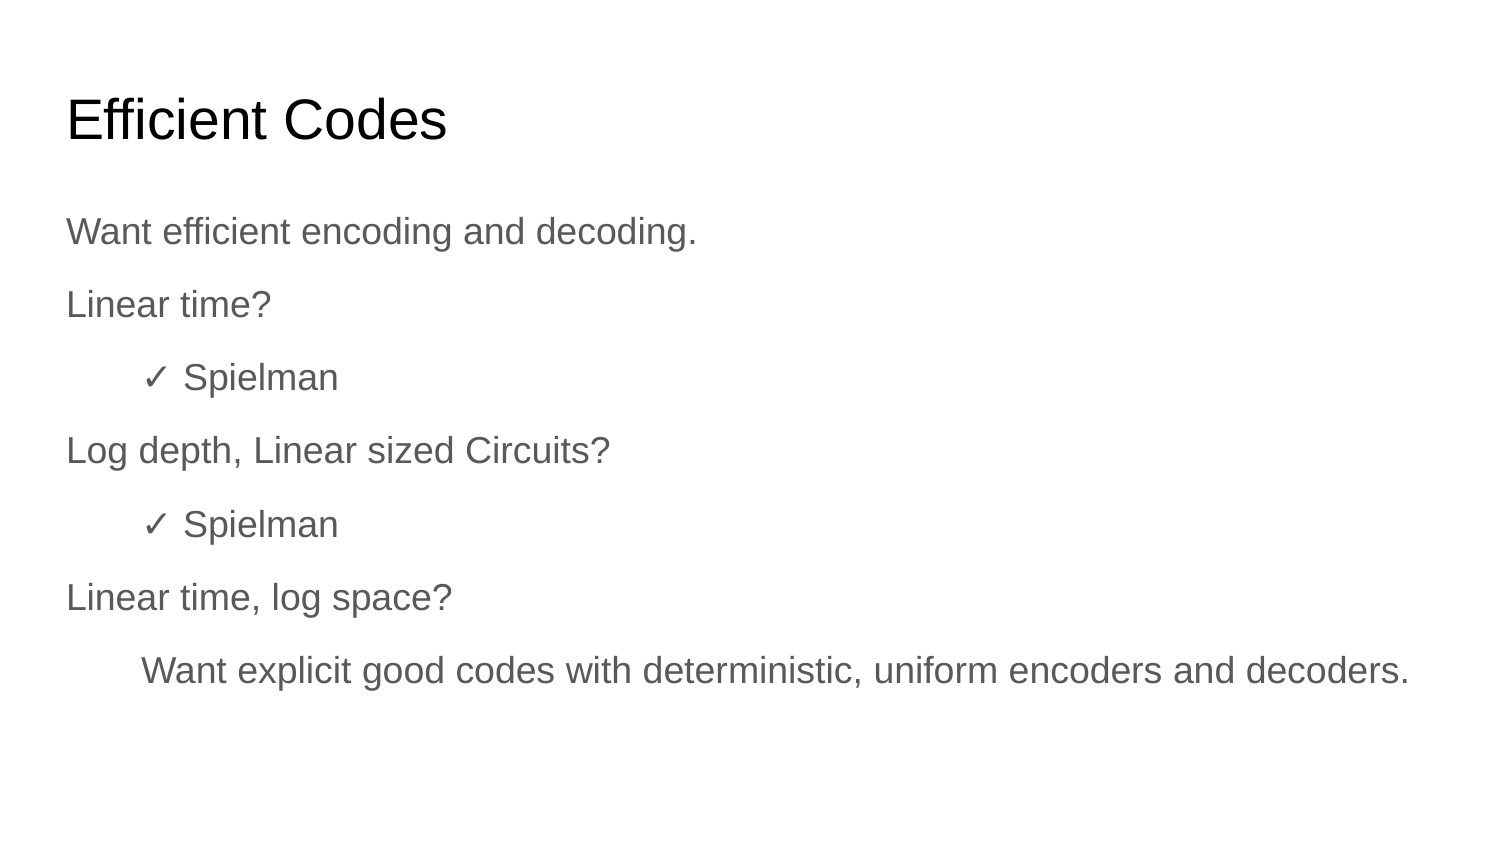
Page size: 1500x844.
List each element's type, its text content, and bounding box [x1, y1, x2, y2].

title Efficient Codes [51, 72, 1449, 167]
list Want efficient encoding and decoding. Linear time? ✓ Spielman Log depth, Linear sized Circuits? ✓ Spielman Linear time, log space? Want explicit good codes with deterministic, uniform encoders and decoders. [51, 189, 1449, 750]
